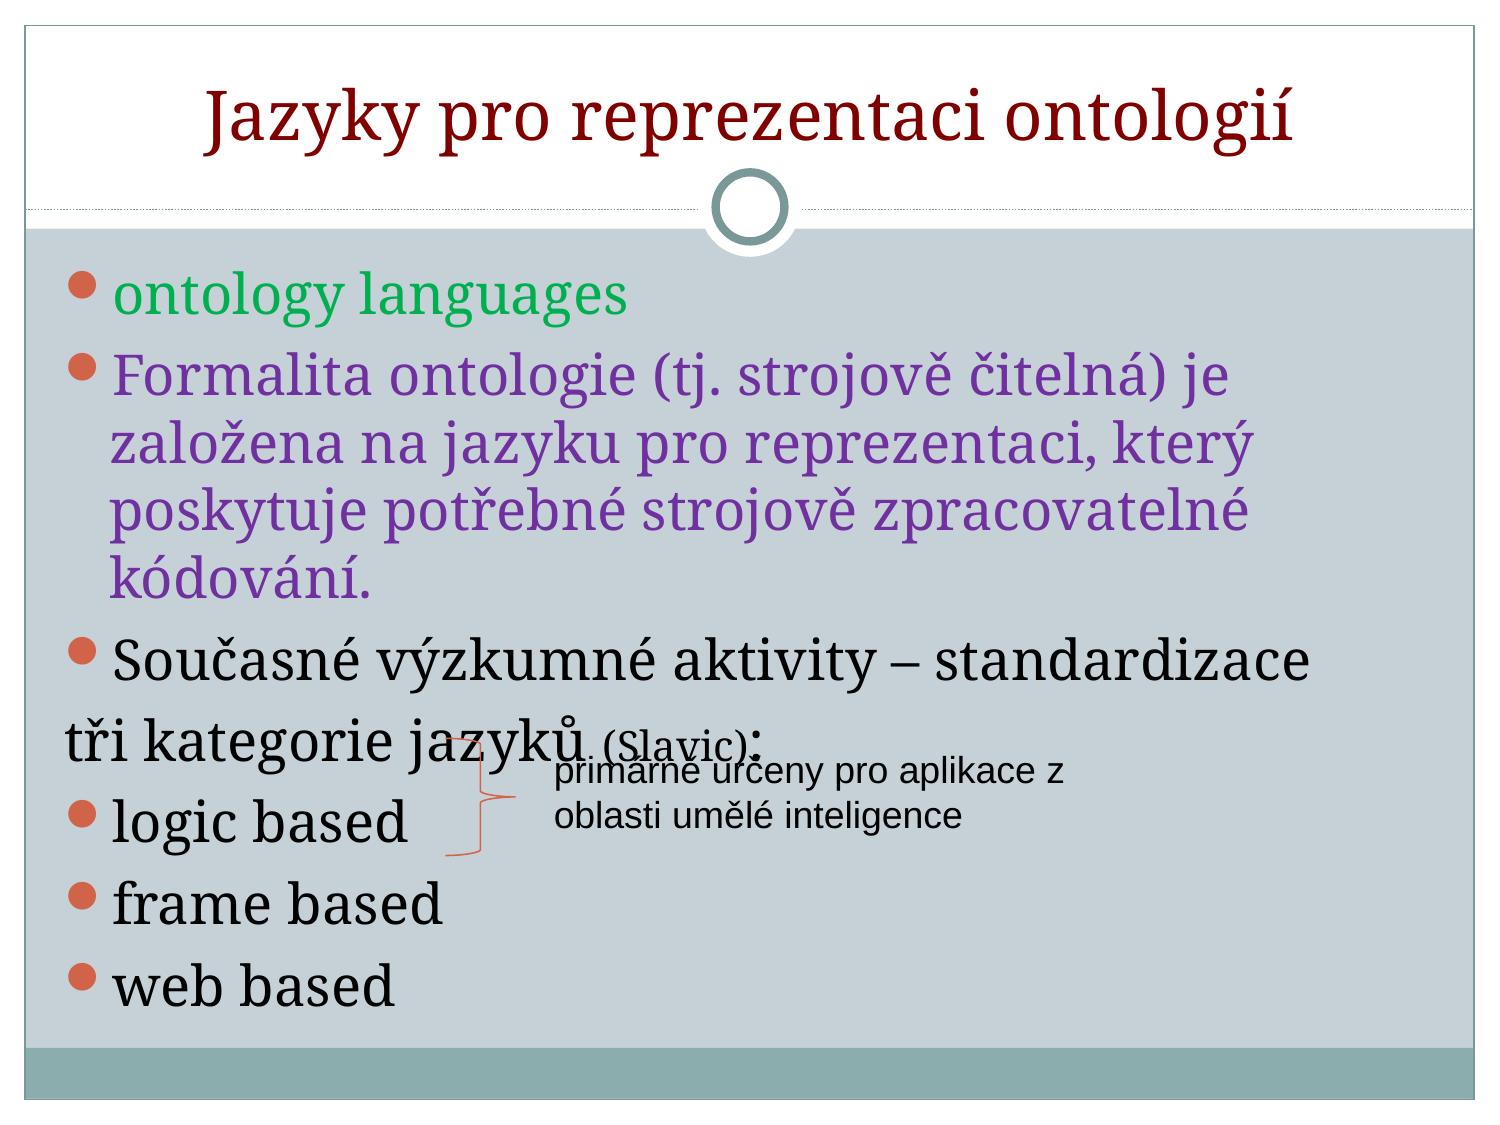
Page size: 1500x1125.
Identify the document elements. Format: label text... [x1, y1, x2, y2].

text_box primárně určeny pro aplikace z oblasti umělé inteligence [539, 738, 1184, 844]
title Jazyky pro reprezentaci ontologií [49, 37, 1450, 162]
list ontology languages Formalita ontologie (tj. strojově čitelná) je založena na jazyku pro reprezentaci, který poskytuje potřebné strojově zpracovatelné kódování. Současné výzkumné aktivity – standardizace tři kategorie jazyků (Slavic): logic based frame based web based [49, 250, 1445, 1001]
